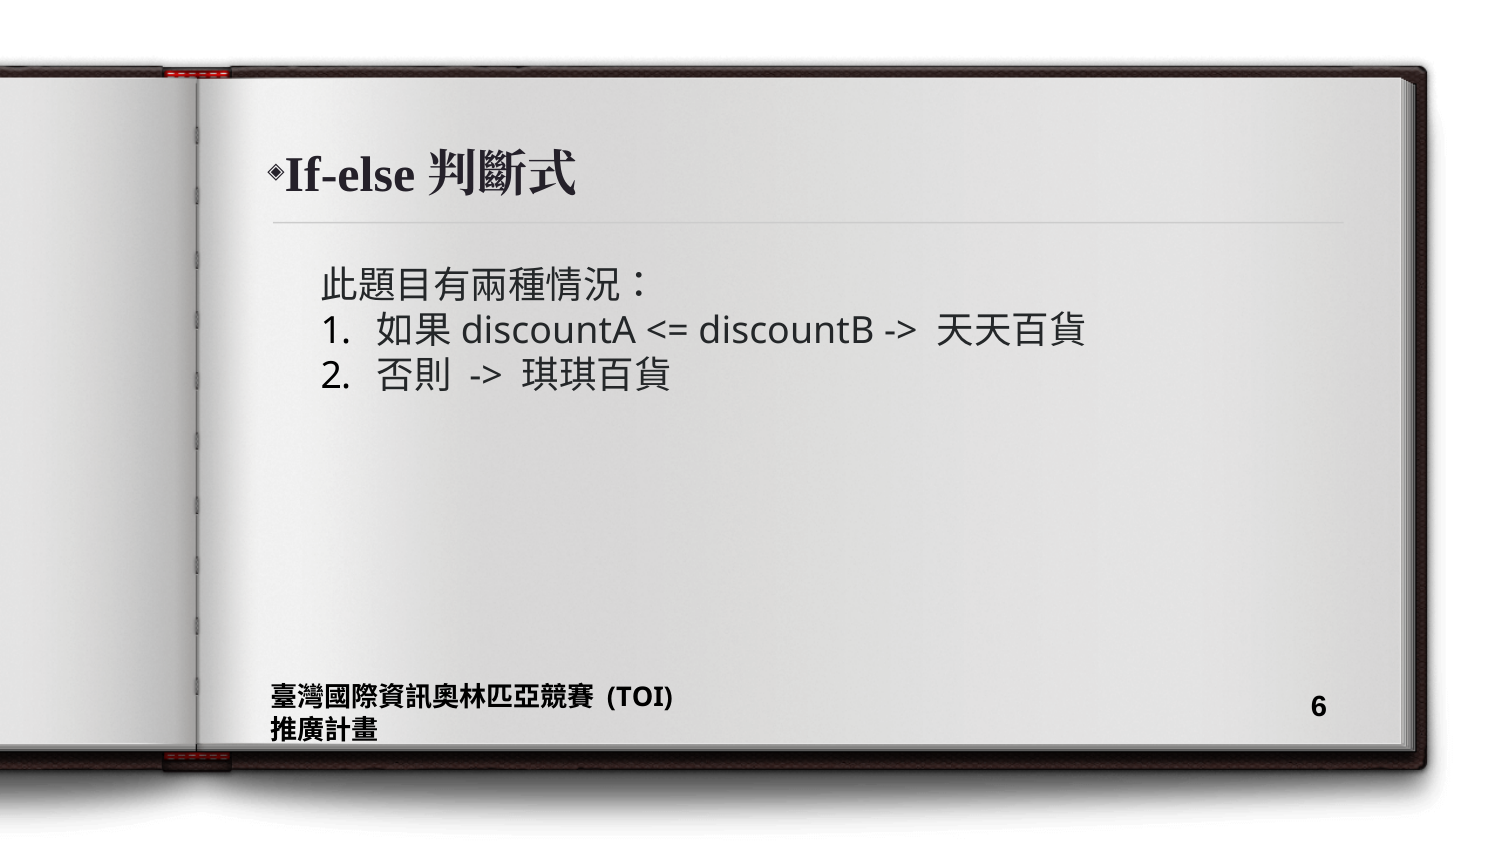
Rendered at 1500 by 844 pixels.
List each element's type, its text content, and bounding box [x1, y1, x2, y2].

text_box If-else判斷式 [252, 126, 1194, 216]
text_box 此題目有兩種情況： 如果discountA <= discountB -> 天天百貨 否則 -> 琪琪百貨 [306, 253, 1296, 591]
text_box 6 [1295, 672, 1386, 737]
